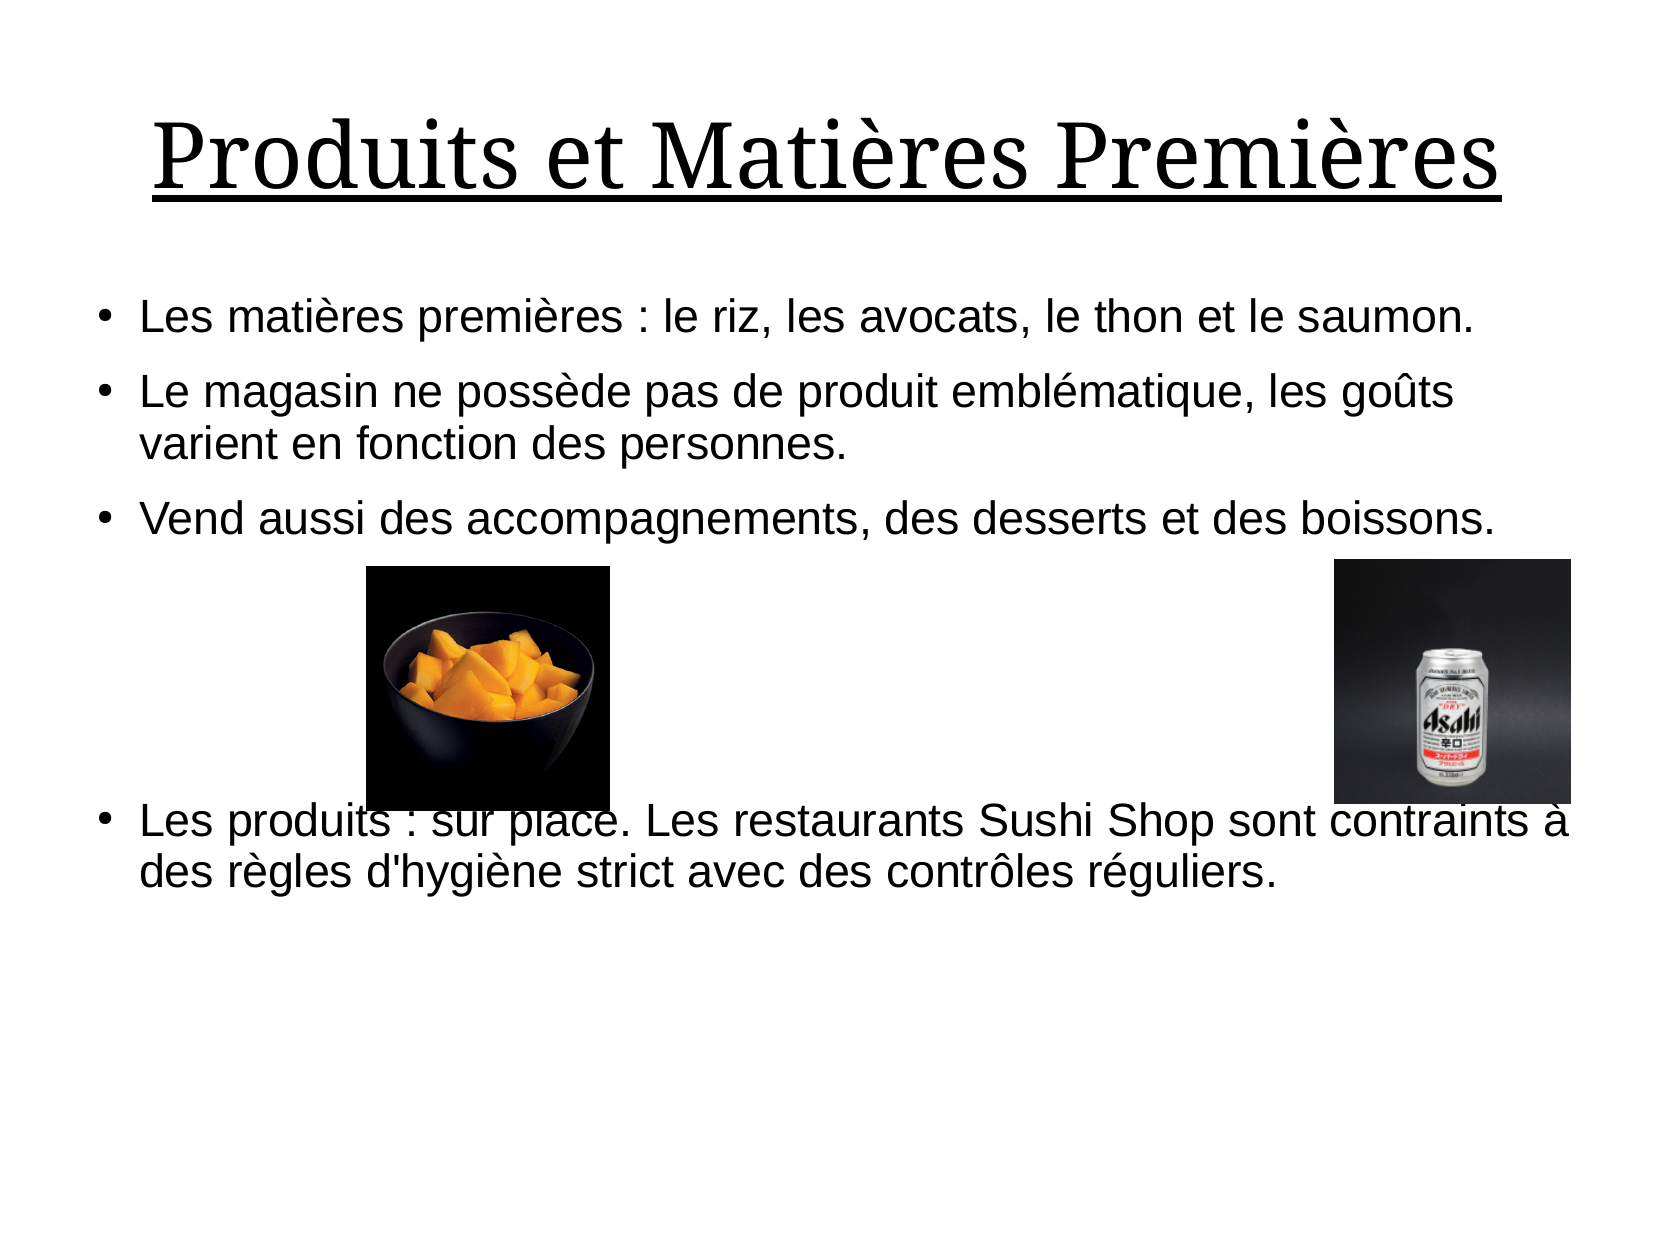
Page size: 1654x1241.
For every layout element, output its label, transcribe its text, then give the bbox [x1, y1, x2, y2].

picture [1334, 559, 1571, 804]
picture [366, 566, 610, 811]
title Produits et Matières Premières [82, 49, 1571, 257]
list Les matières premières : le riz, les avocats, le thon et le saumon. Le magasin ne possède pas de produit emblématique, les goûts varient en fonction des personnes. Vend aussi des accompagnements, des desserts et des boissons. Les produits : sur place. Les restaurants Sushi Shop sont contraints à des règles d'hygiène strict avec des contrôles réguliers. [82, 290, 1571, 1010]
